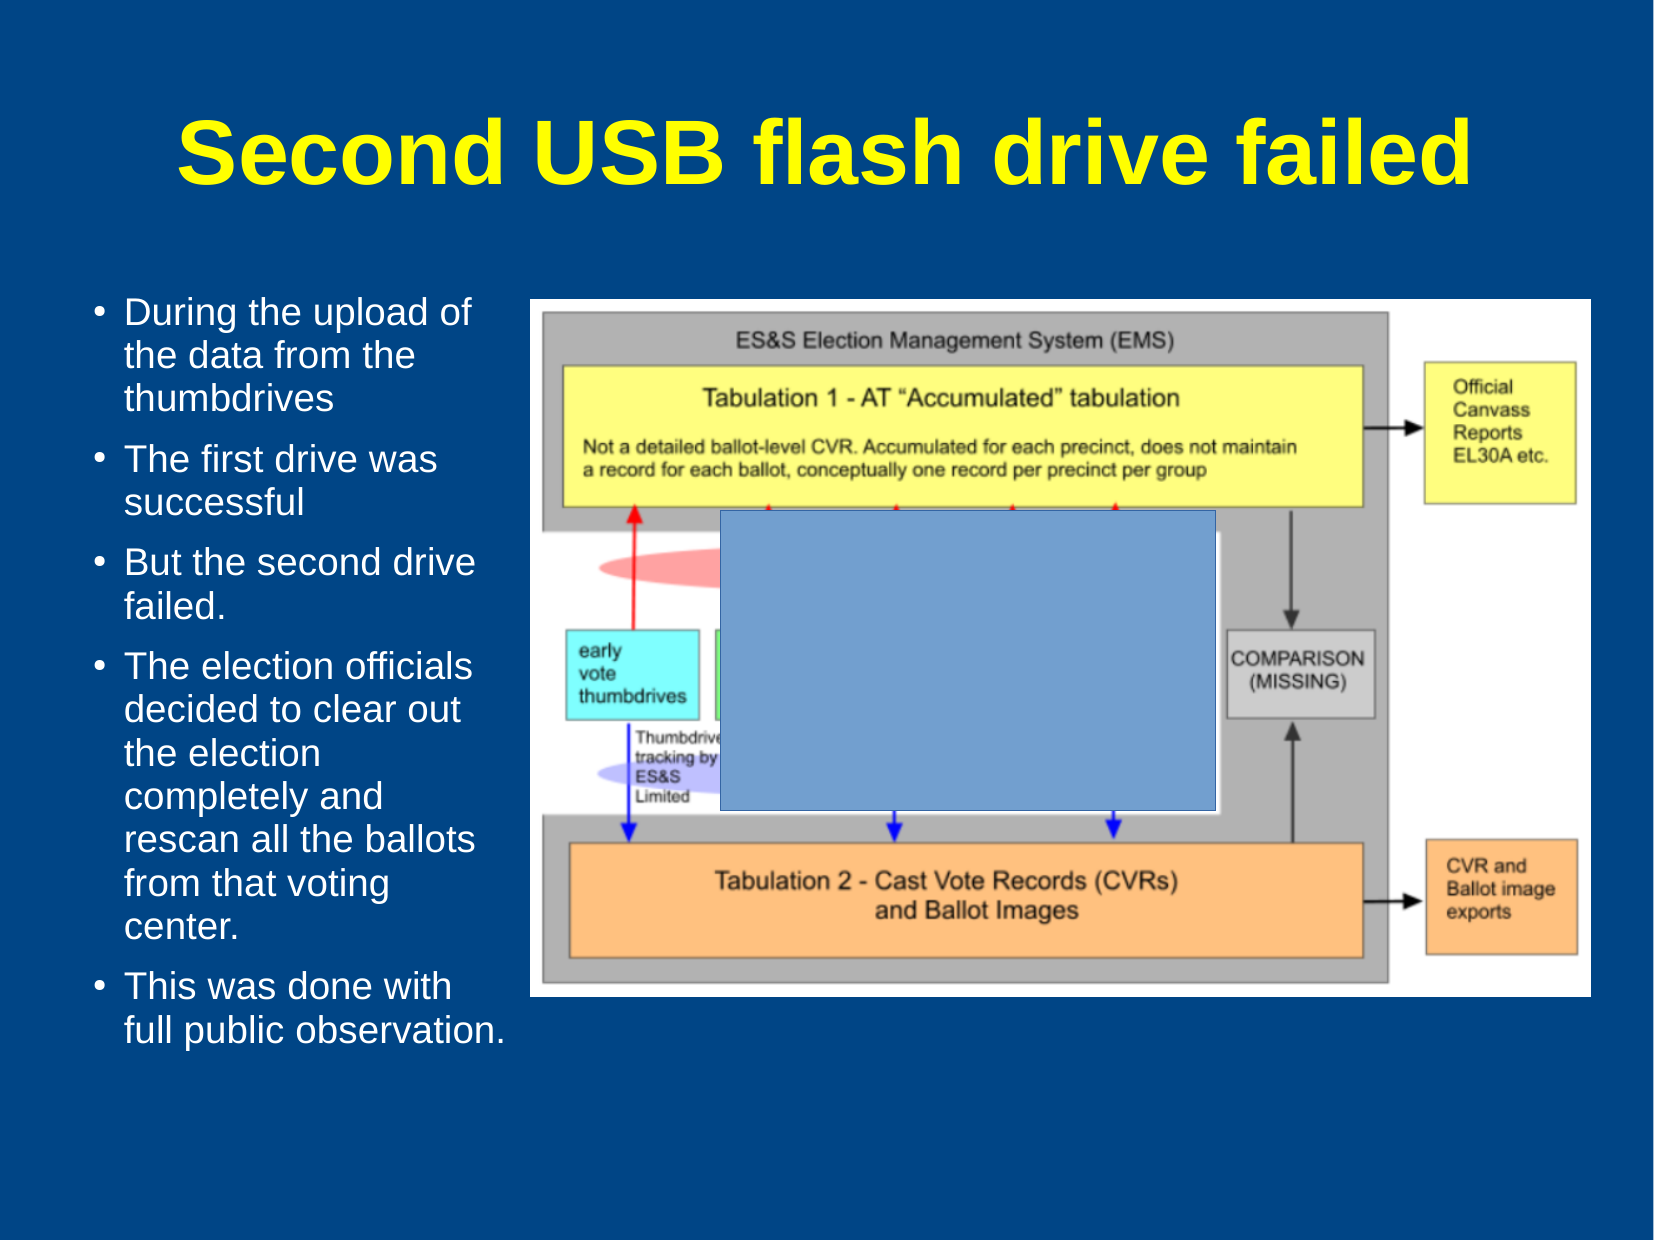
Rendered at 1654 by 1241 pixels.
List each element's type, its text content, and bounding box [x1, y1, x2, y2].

text_box [720, 510, 1216, 811]
list During the upload of the data from the thumbdrives The first drive was successful But the second drive failed. The election officials decided to clear out the election completely and rescan all the ballots from that voting center. This was done with full public observation. [82, 290, 511, 1096]
title Second USB flash drive failed [82, 49, 1571, 257]
picture [530, 299, 1591, 997]
